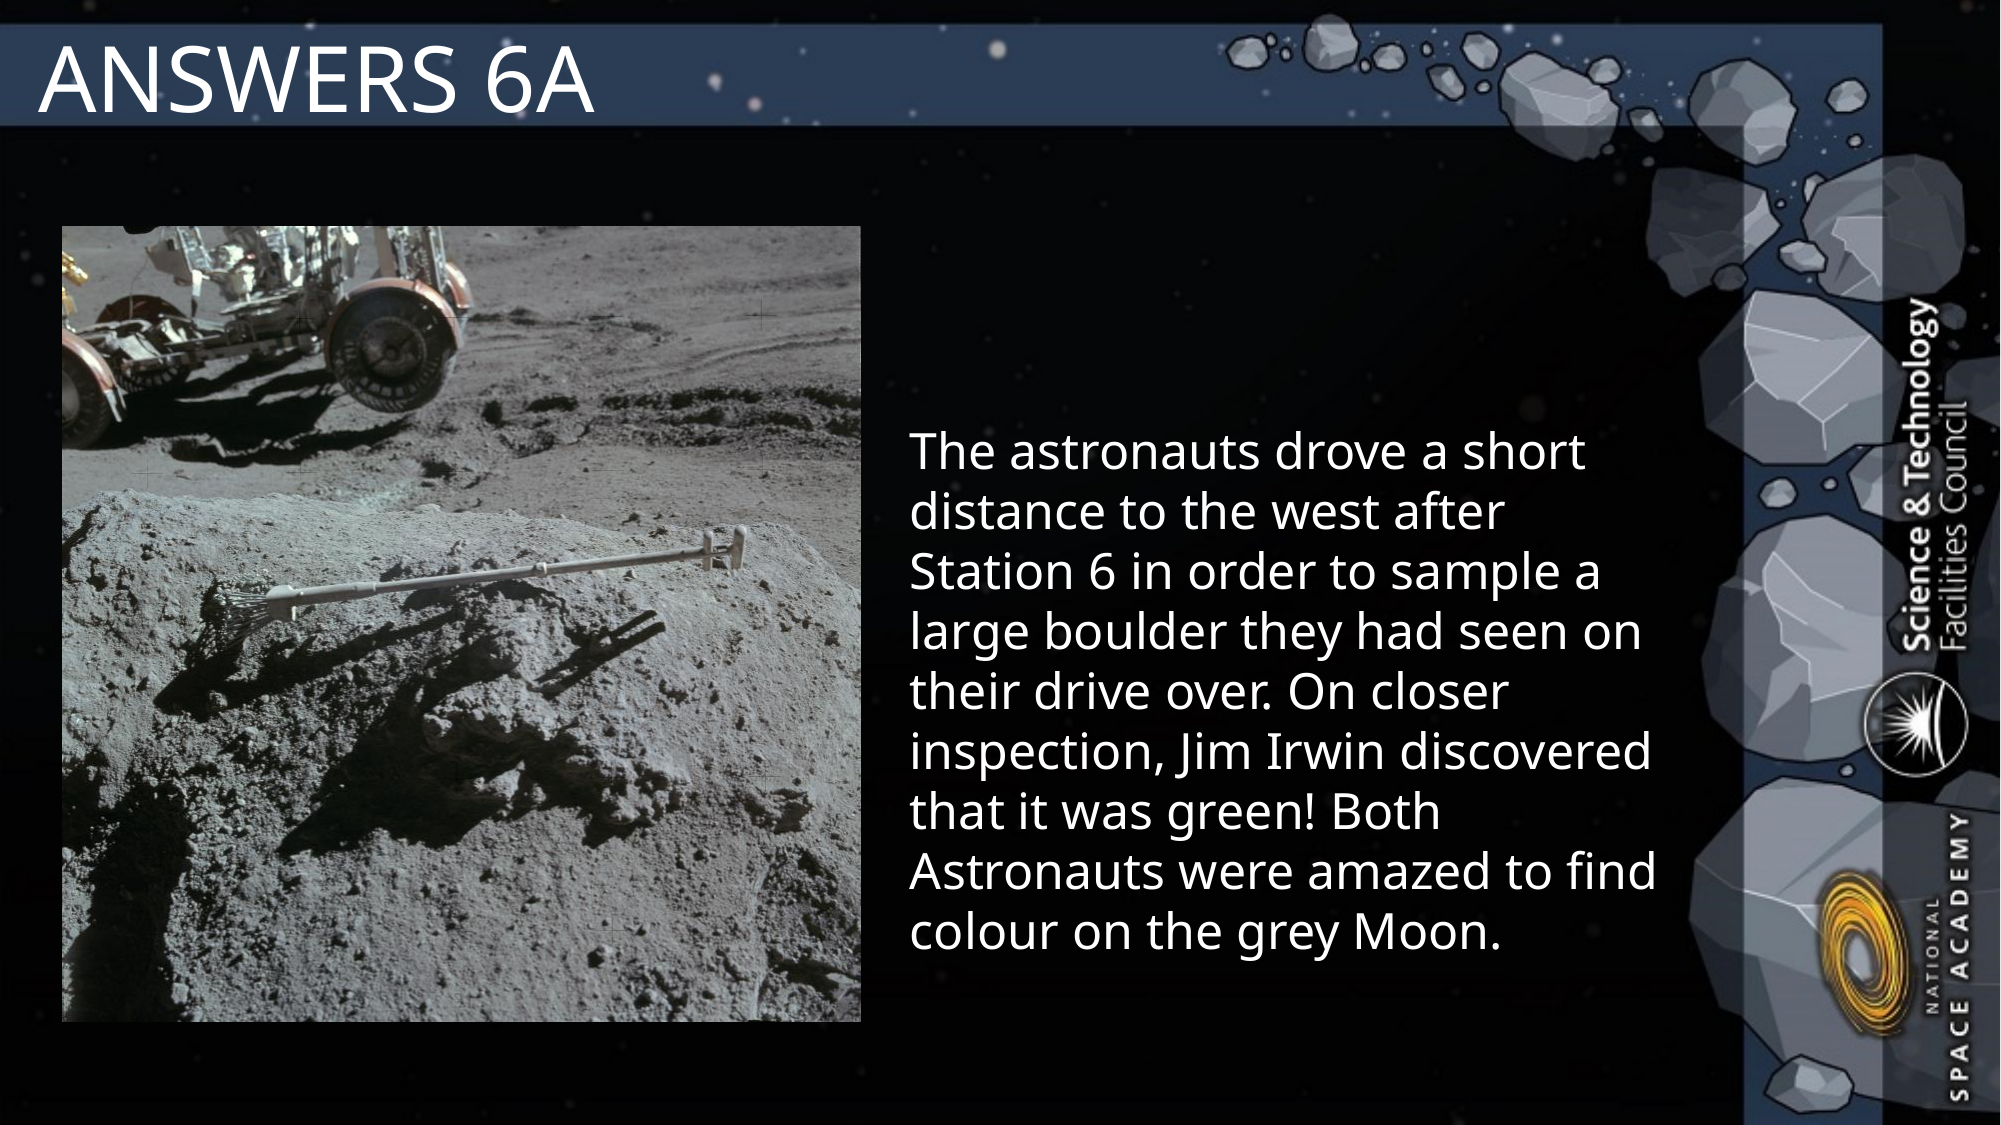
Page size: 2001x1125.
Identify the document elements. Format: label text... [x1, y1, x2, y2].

text_box The astronauts drove a short distance to the west after Station 6 in order to sample a large boulder they had seen on their drive over. On closer inspection, Jim Irwin discovered that it was green! Both Astronauts were amazed to find colour on the grey Moon. [895, 412, 1692, 967]
picture [62, 226, 861, 1022]
text_box ANSWERS 6A [23, 13, 601, 141]
